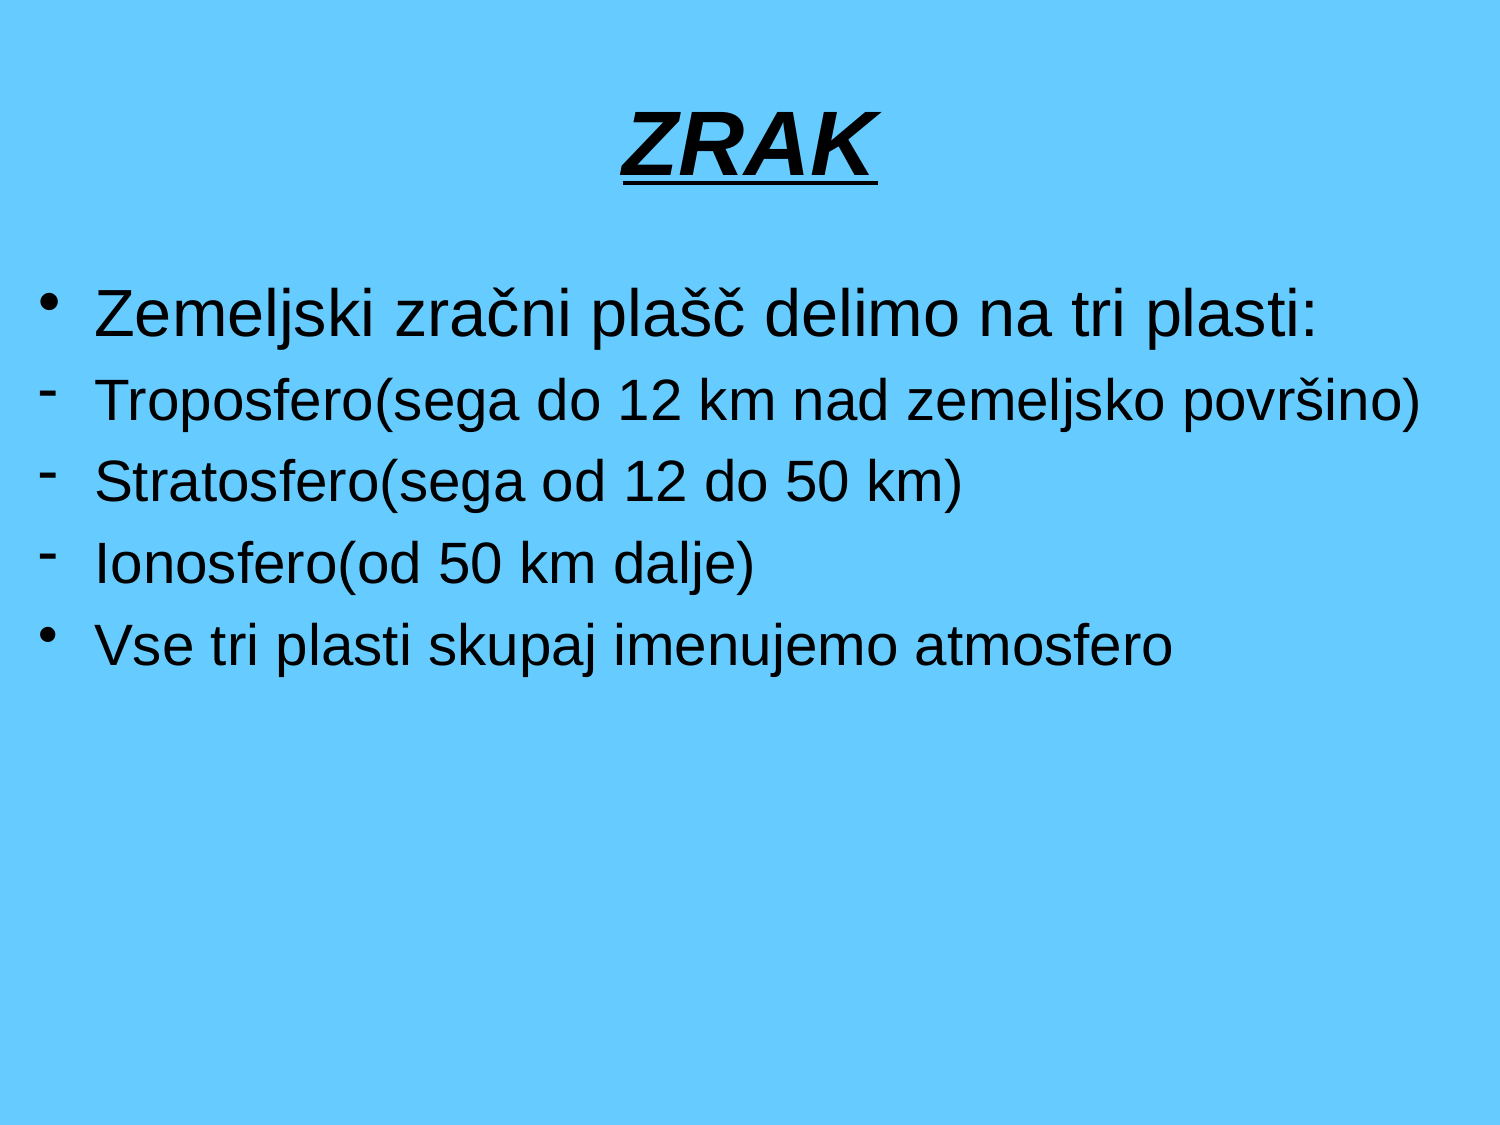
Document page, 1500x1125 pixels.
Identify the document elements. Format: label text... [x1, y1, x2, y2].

list Zemeljski zračni plašč delimo na tri plasti: Troposfero(sega do 12 km nad zemeljsko površino) Stratosfero(sega od 12 do 50 km) Ionosfero(od 50 km dalje) Vse tri plasti skupaj imenujemo atmosfero [23, 262, 1471, 1005]
title ZRAK [75, 45, 1425, 233]
